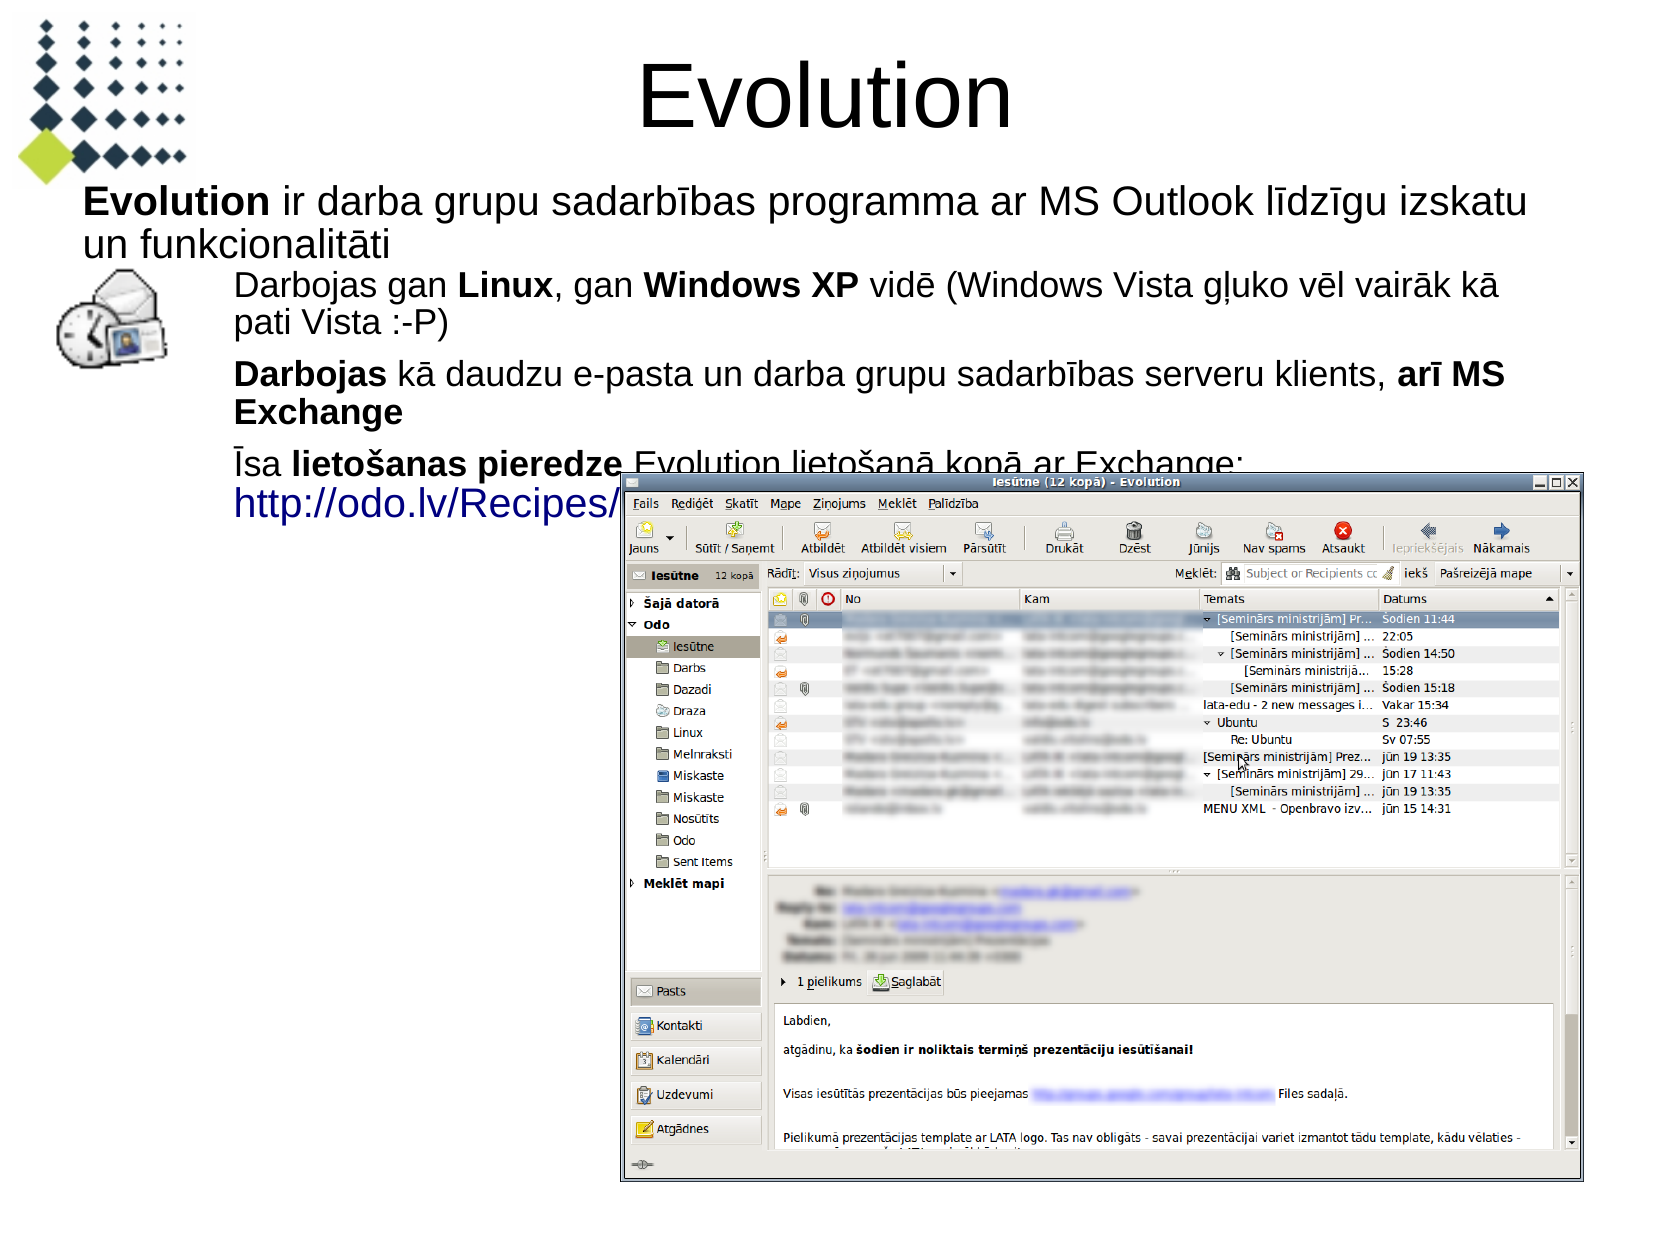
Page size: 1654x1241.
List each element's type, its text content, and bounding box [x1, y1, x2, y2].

picture [55, 265, 178, 387]
picture [620, 472, 1584, 1182]
list Evolution ir darba grupu sadarbības programma ar MS Outlook līdzīgu izskatu un funkcionalitāti Darbojas gan Linux, gan Windows XP vidē (Windows Vista gļuko vēl vairāk kā pati Vista :-P) Darbojas kā daudzu e-pasta un darba grupu sadarbības serveru klients, arī MS Exchange Īsa lietošanas pieredze Evolution lietošanā kopā ar Exchange: http://odo.lv/Recipes/Evolution [82, 177, 1565, 532]
title Evolution [82, 48, 1569, 151]
picture [12, 12, 196, 189]
